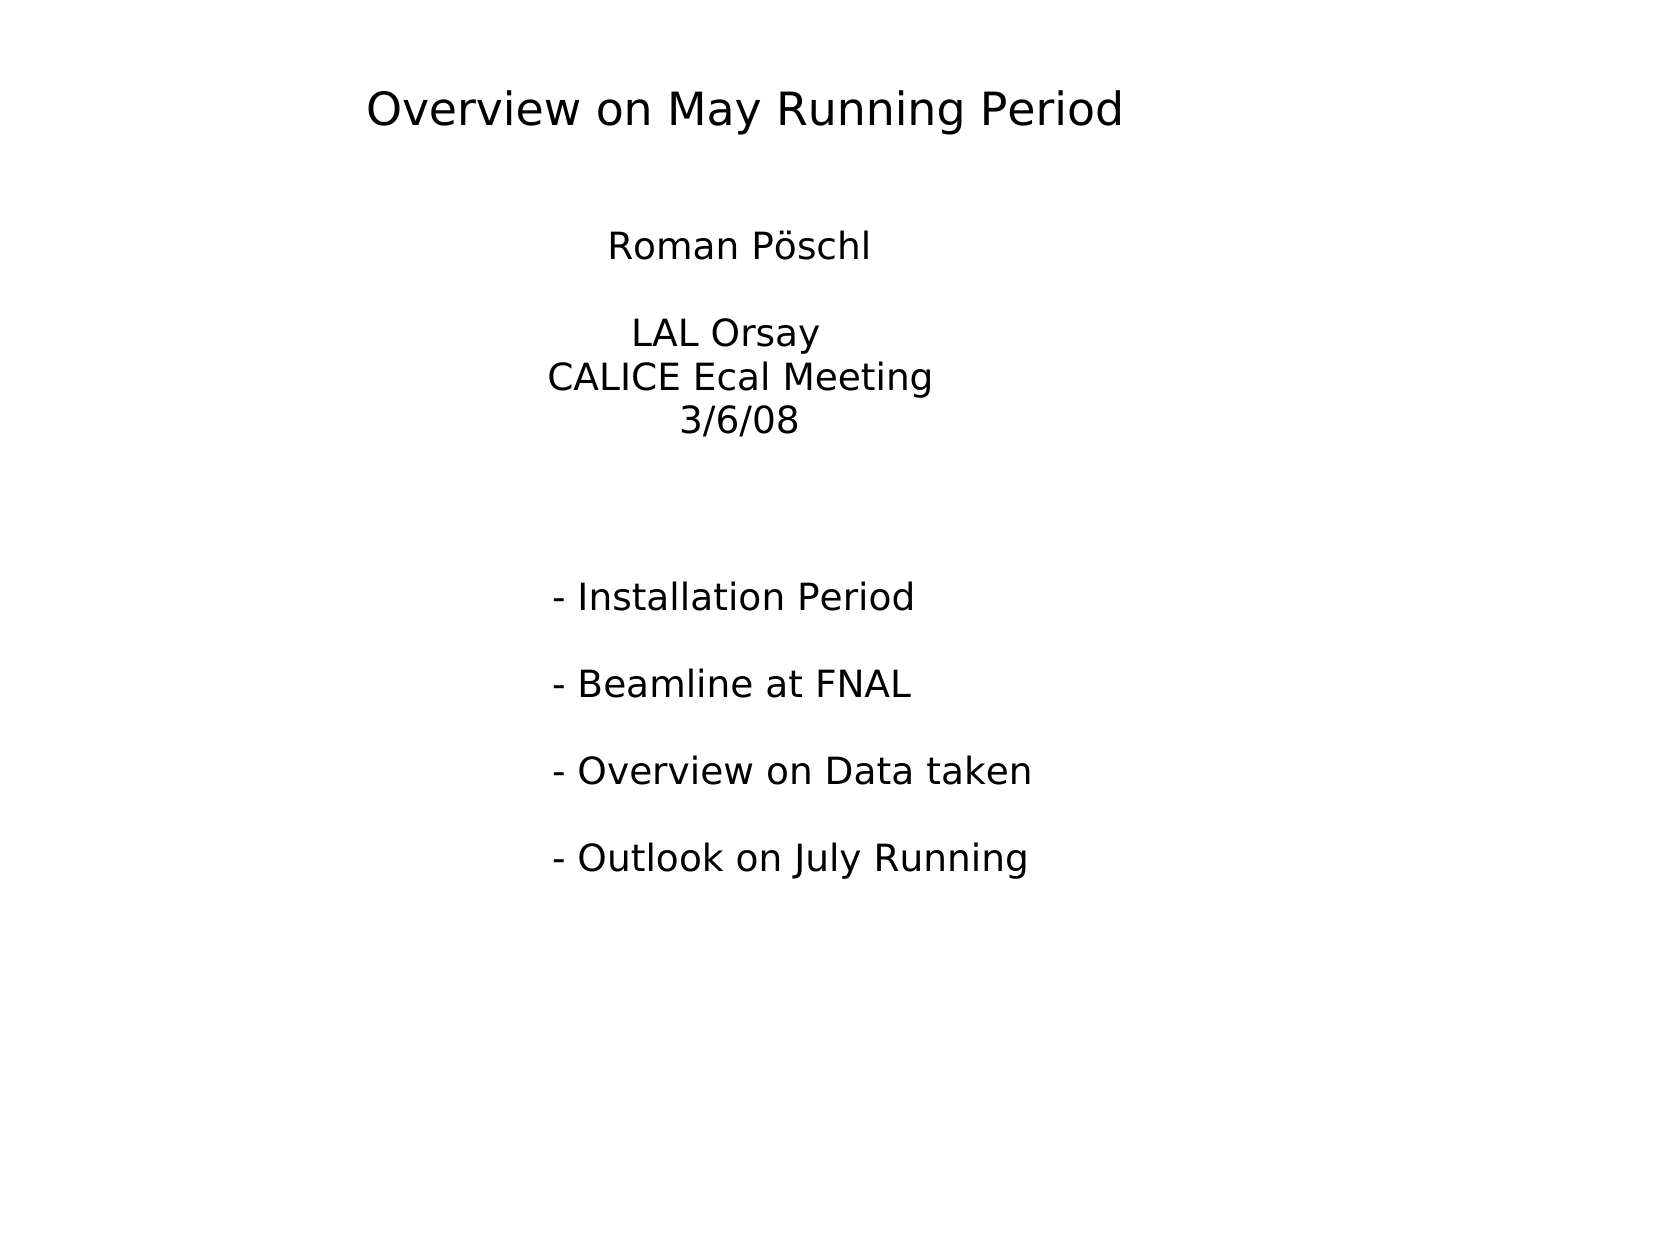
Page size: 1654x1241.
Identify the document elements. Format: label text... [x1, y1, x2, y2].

text_box - Installation Period - Beamline at FNAL - Overview on Data taken - Outlook on July Running [537, 568, 1038, 976]
text_box Roman Pöschl LAL Orsay CALICE Ecal Meeting 3/6/08 [412, 217, 1132, 451]
text_box Overview on May Running Period [351, 75, 1126, 144]
